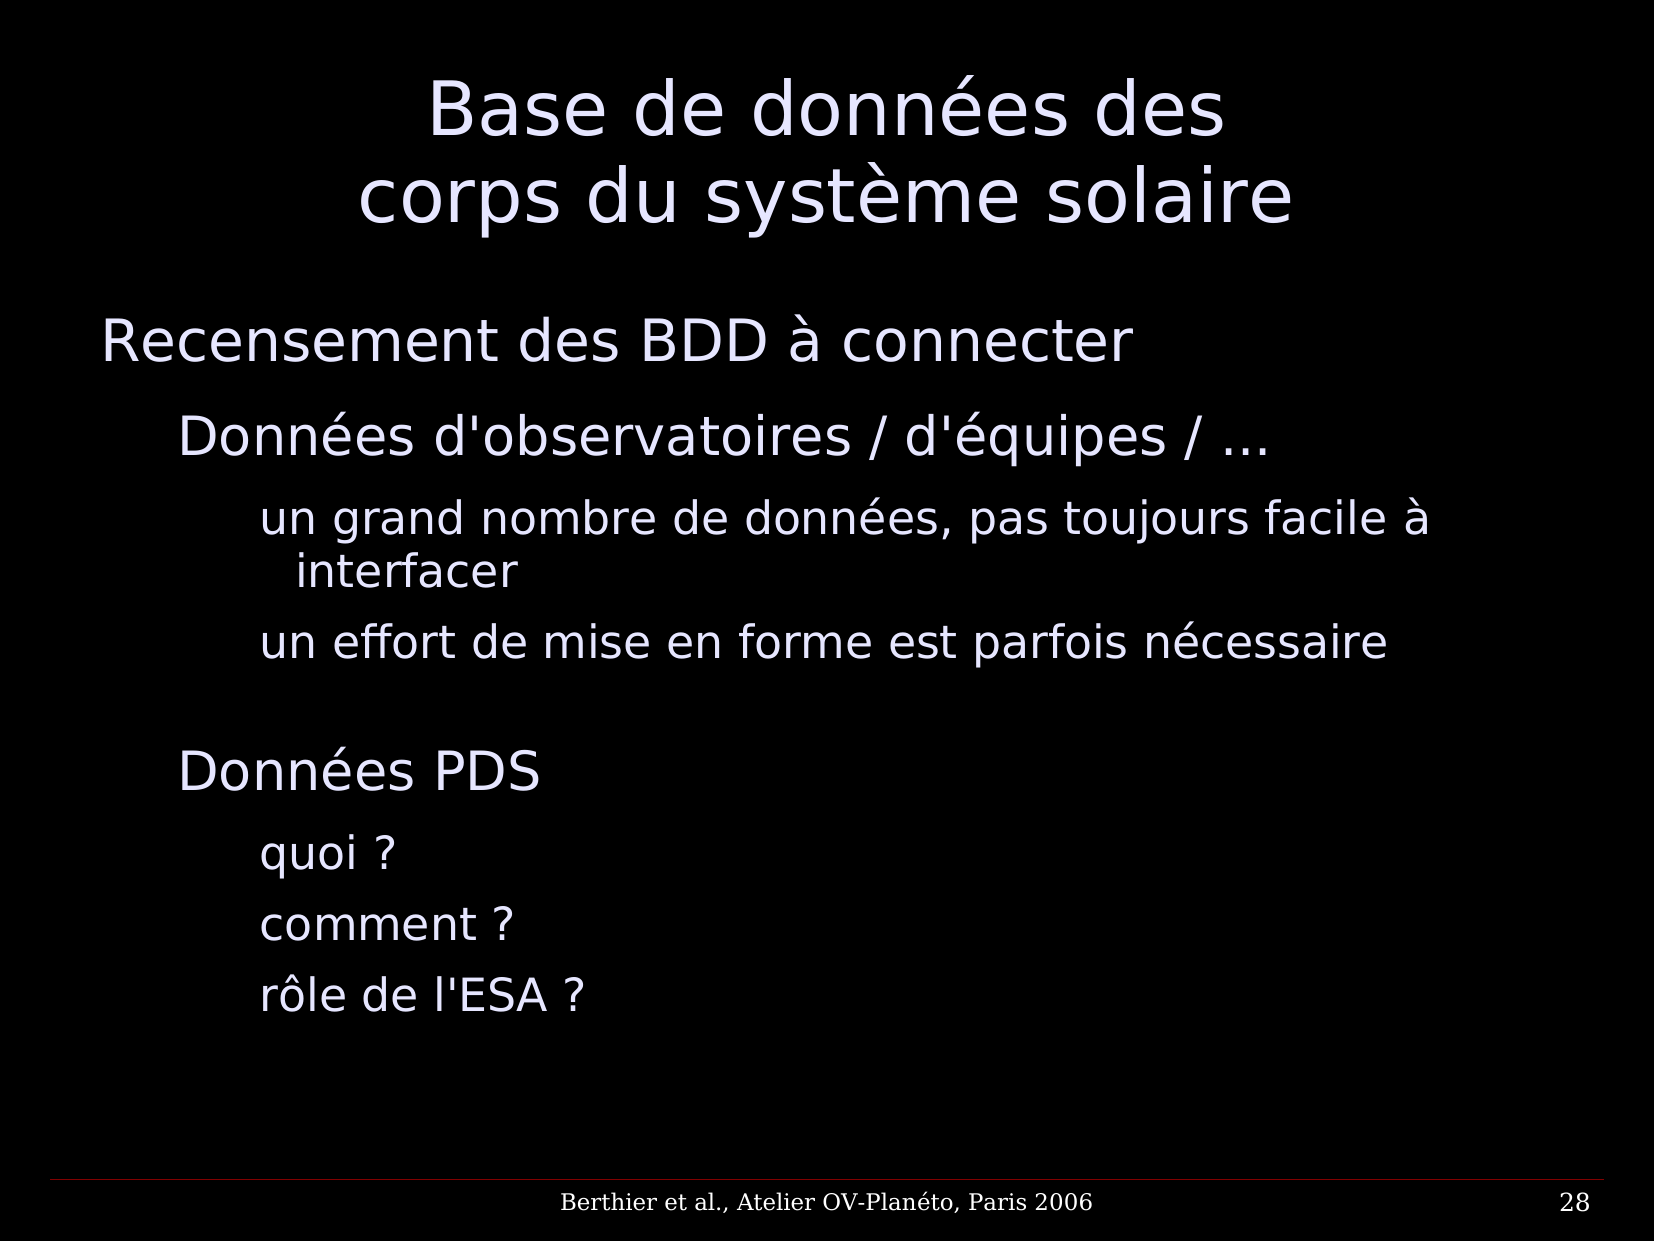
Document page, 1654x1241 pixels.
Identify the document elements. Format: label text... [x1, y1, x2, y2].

title Base de données des corps du système solaire [82, 49, 1571, 257]
list Recensement des BDD à connecter Données d'observatoires / d'équipes / ... un grand nombre de données, pas toujours facile à interfacer un effort de mise en forme est parfois nécessaire Données PDS quoi ? comment ? rôle de l'ESA ? [82, 307, 1571, 1127]
